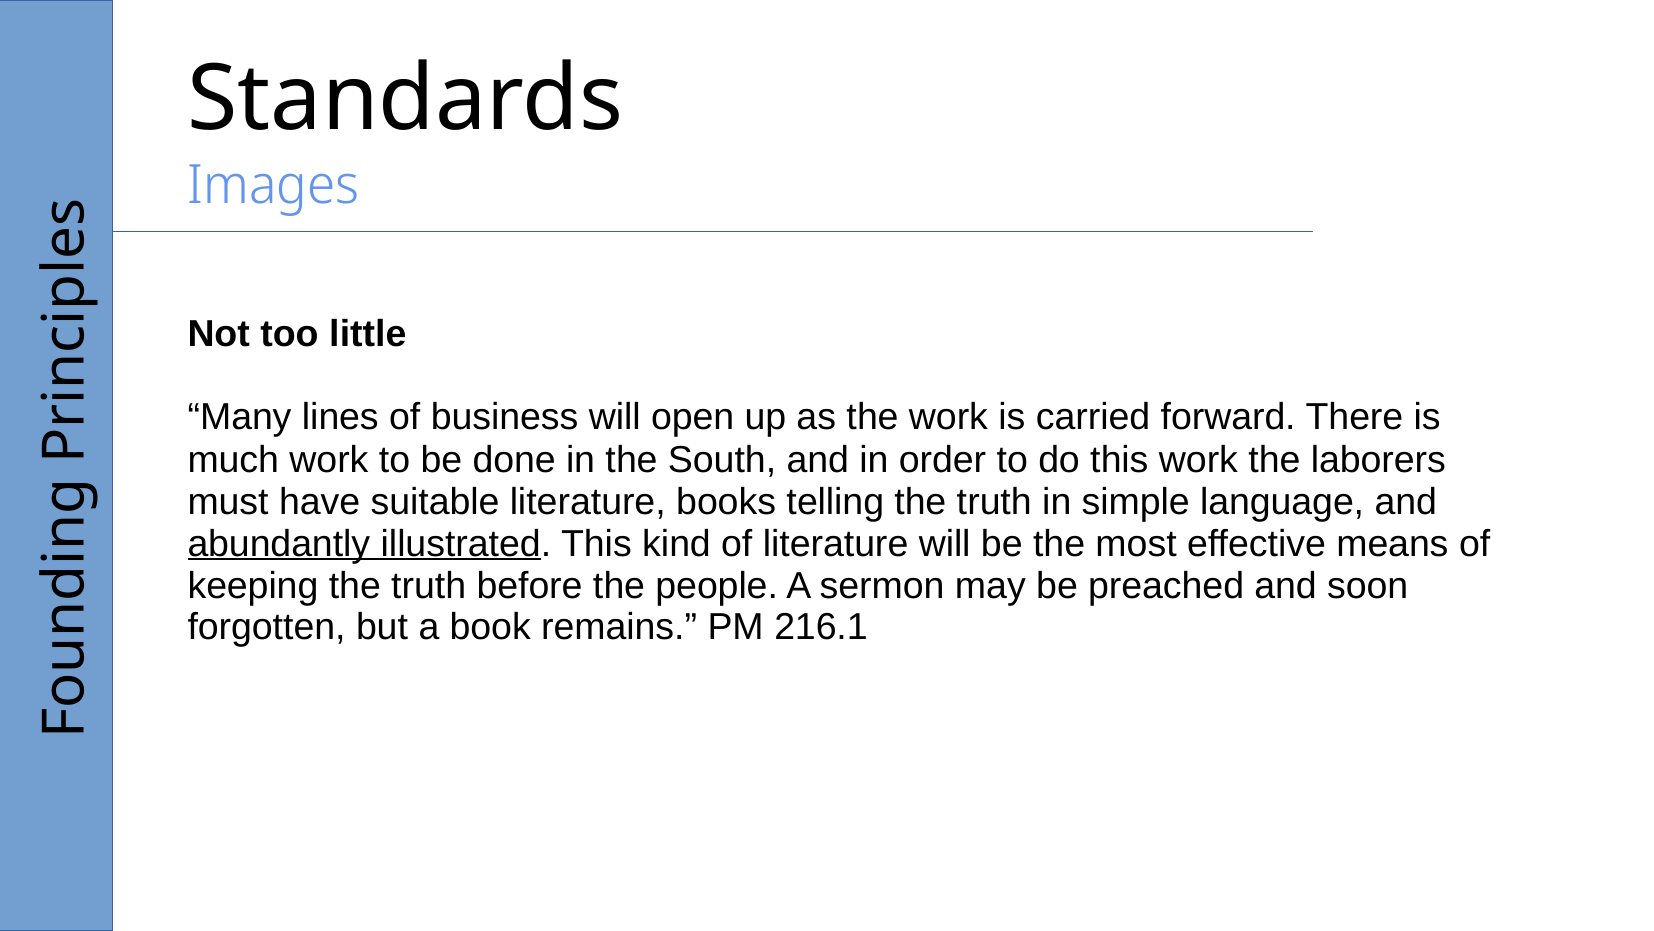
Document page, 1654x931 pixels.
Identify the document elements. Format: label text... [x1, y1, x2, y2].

text_box Founding Principles [13, 37, 105, 901]
title Images [187, 125, 1571, 239]
title Standards [187, 33, 1571, 125]
text_box [0, 0, 113, 931]
subtitle Not too little “Many lines of business will open up as the work is carried forward. There is much work to be done in the South, and in order to do this work the laborers must have suitable literature, books telling the truth in simple language, and abundantly illustrated. This kind of literature will be the most effective means of keeping the truth before the people. A sermon may be preached and soon forgotten, but a book remains.” PM 216.1 [187, 312, 1538, 863]
